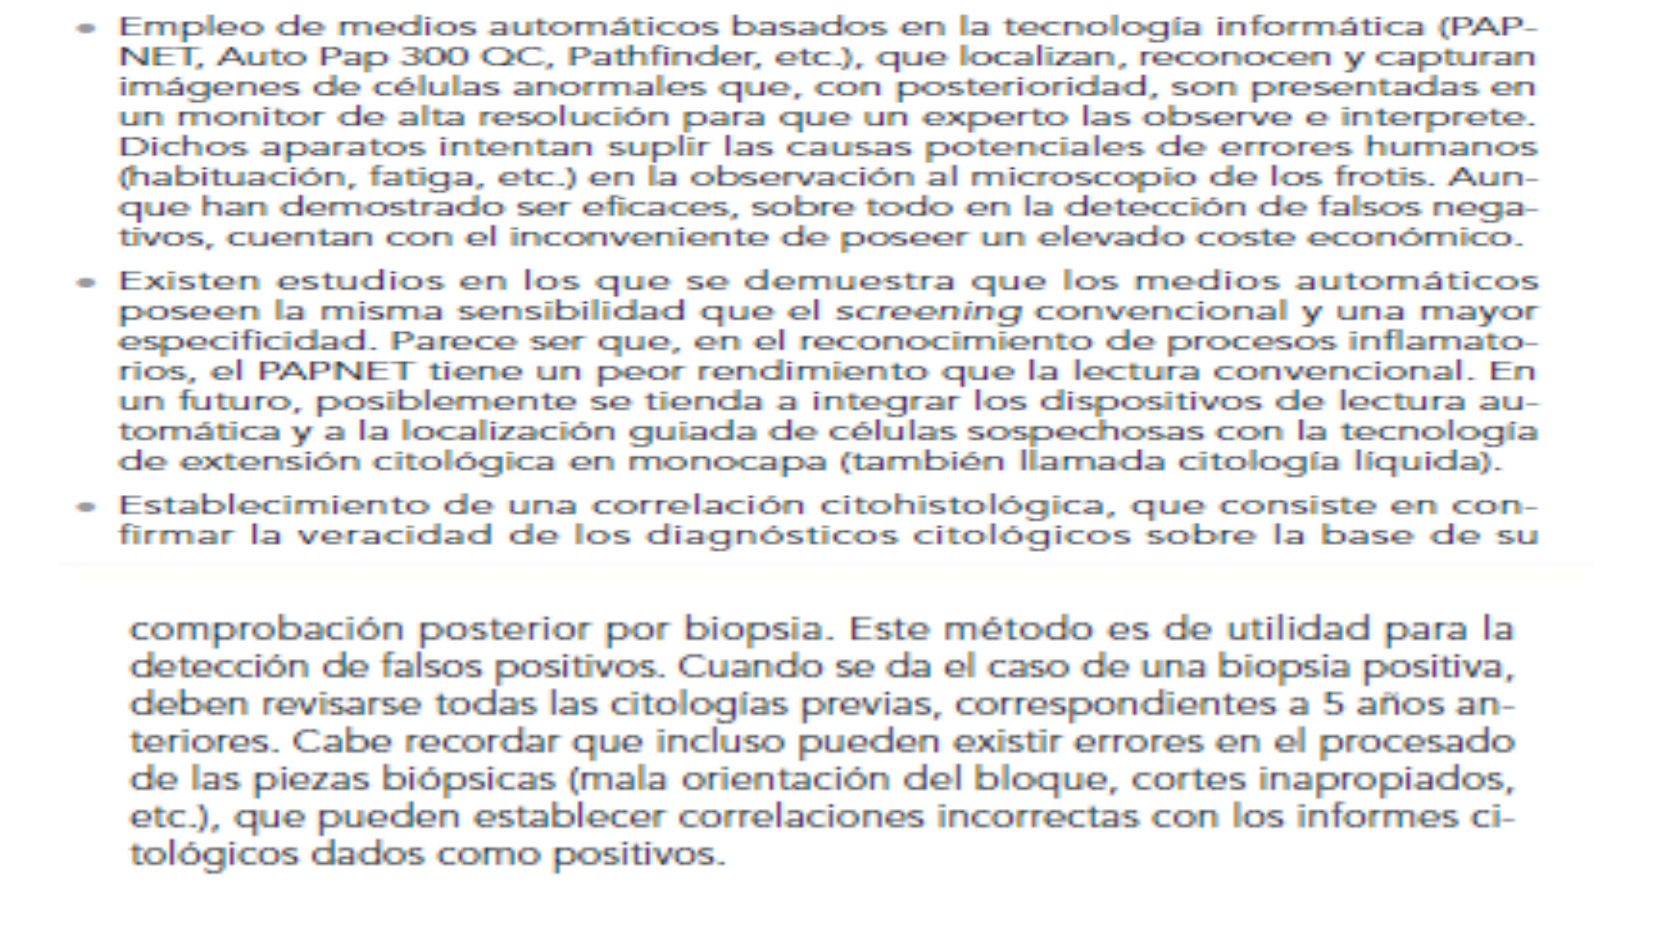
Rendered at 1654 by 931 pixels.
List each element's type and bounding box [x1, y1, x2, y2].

picture [27, 13, 1595, 886]
